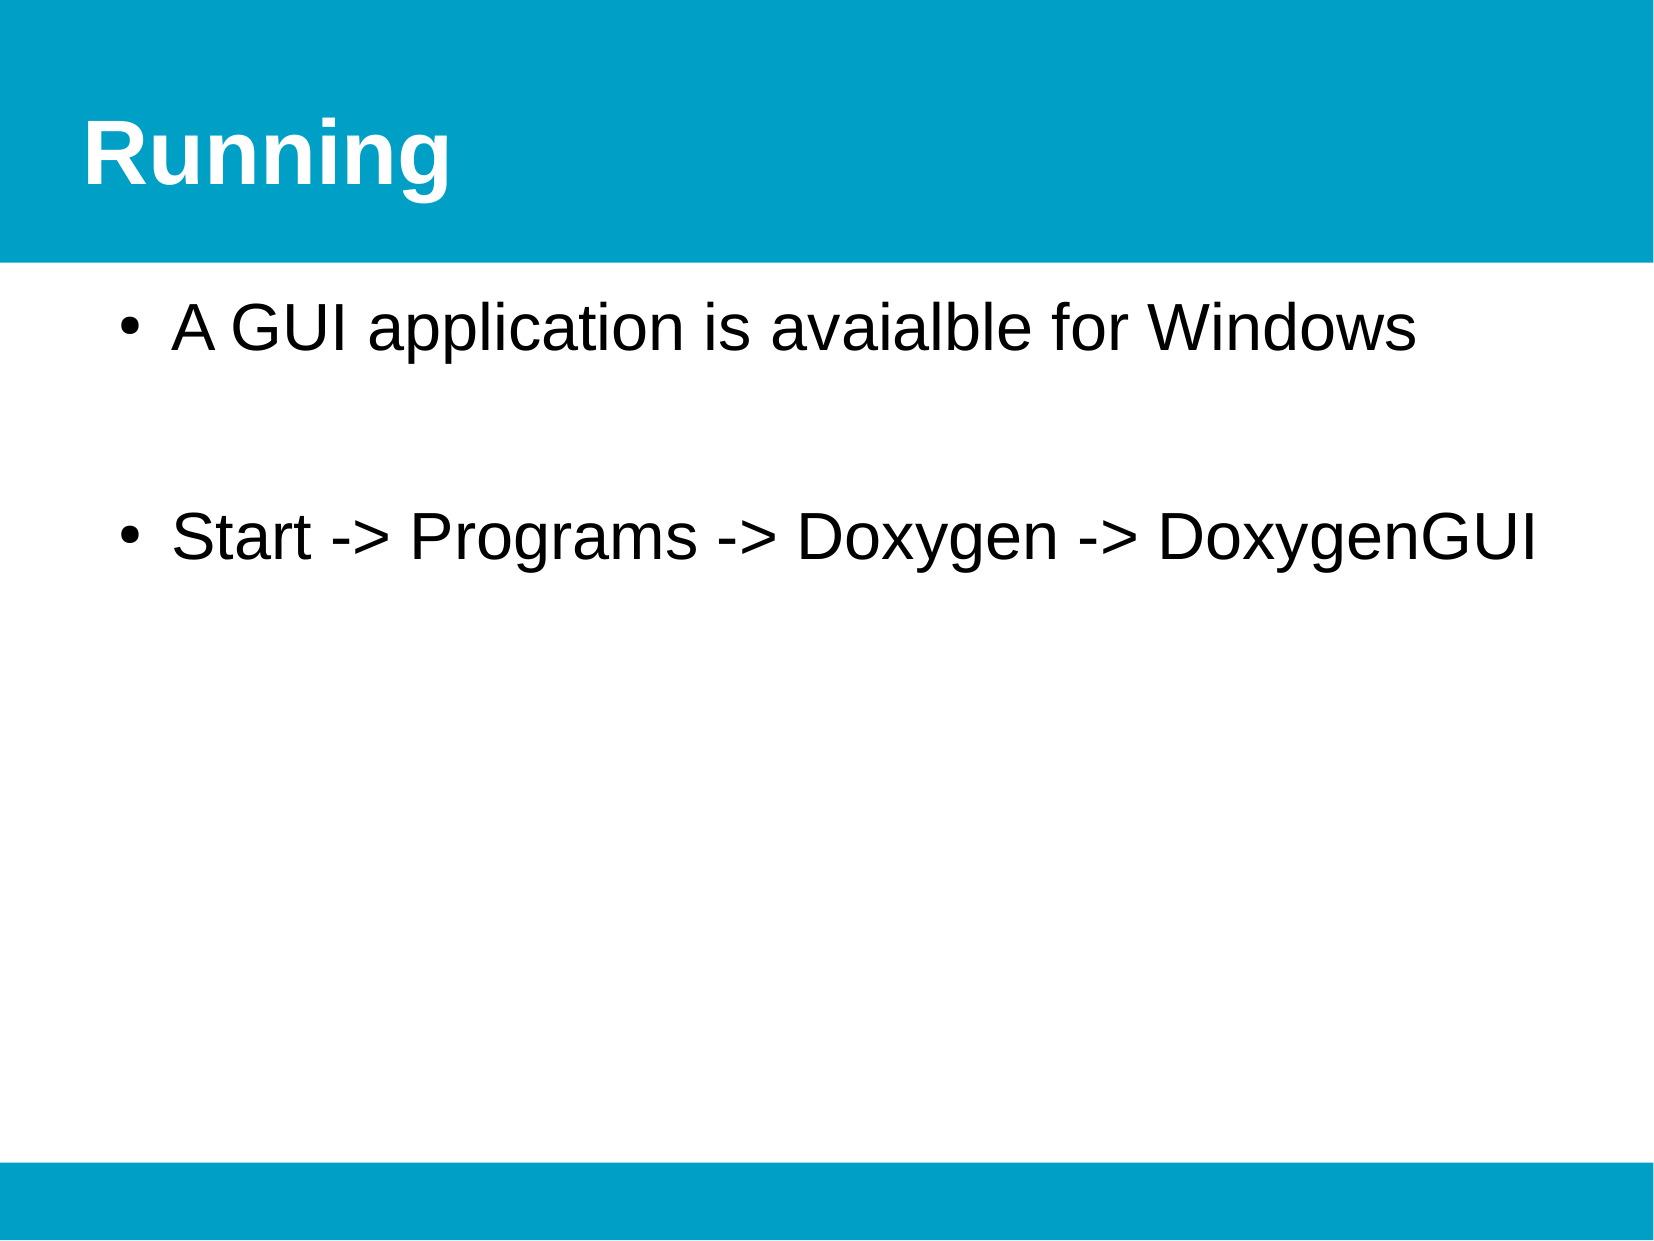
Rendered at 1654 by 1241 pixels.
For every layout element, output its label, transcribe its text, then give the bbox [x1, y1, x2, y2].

title Running [82, 56, 1571, 250]
list A GUI application is avaialble for Windows Start -> Programs -> Doxygen -> DoxygenGUI [82, 290, 1571, 1094]
